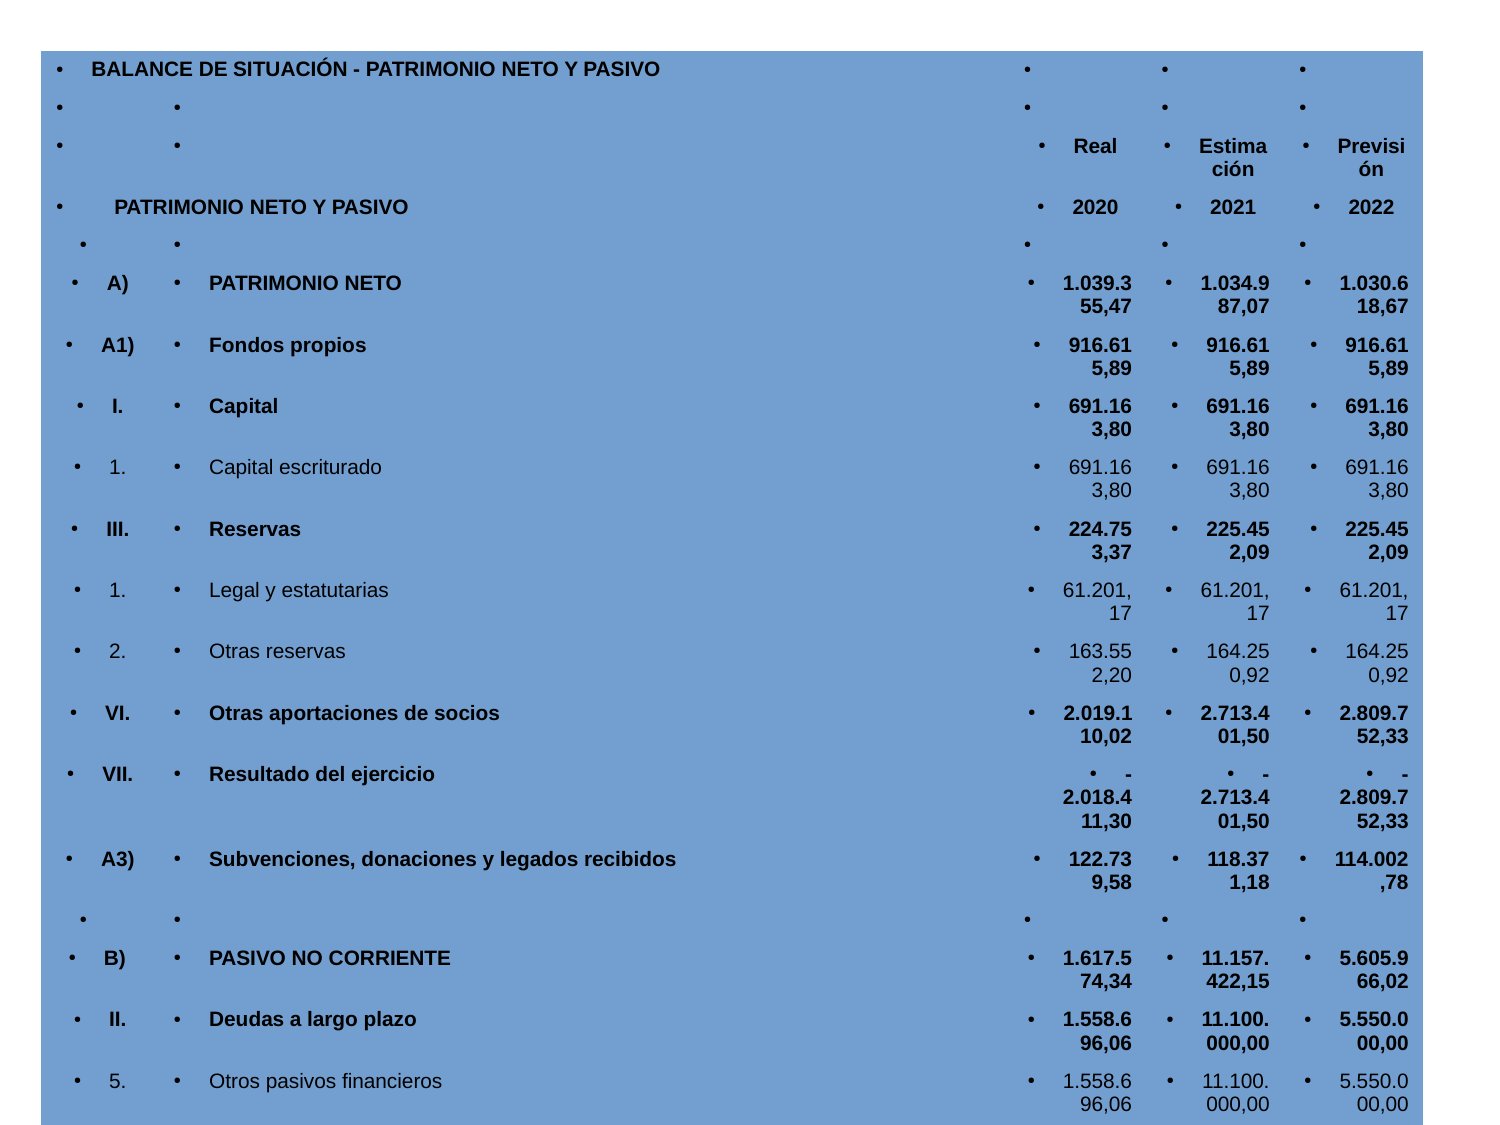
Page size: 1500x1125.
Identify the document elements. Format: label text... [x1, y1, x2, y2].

table_cell 163.552,20 [1009, 633, 1147, 694]
table_cell 225.452,09 [1147, 510, 1284, 571]
table_cell Otras aportaciones de socios [159, 694, 1009, 755]
table_cell [1009, 89, 1147, 127]
table_cell [41, 226, 159, 265]
table_cell Deudas a largo plazo [159, 1001, 1009, 1062]
table_cell 1.558.696,06 [1009, 1001, 1147, 1062]
table_cell 225.452,09 [1284, 510, 1423, 571]
table_cell Capital escriturado [159, 449, 1009, 510]
table_cell -2.809.752,33 [1284, 755, 1423, 840]
table_cell [1284, 226, 1423, 265]
table_cell 61.201,17 [1009, 571, 1147, 633]
table_cell [1147, 901, 1284, 939]
table_cell [41, 89, 159, 127]
table_cell [159, 89, 1009, 127]
table_cell Previsión [1284, 127, 1423, 188]
table_cell 2. [41, 633, 159, 694]
table_cell 2020 [1009, 188, 1147, 226]
table_cell [159, 901, 1009, 939]
table_cell 2021 [1147, 188, 1284, 226]
table_cell 5.550.000,00 [1284, 1001, 1423, 1062]
table_cell VI. [41, 694, 159, 755]
table_cell 5. [41, 1062, 159, 1124]
table_cell 916.615,89 [1284, 326, 1423, 387]
table_cell PASIVO NO CORRIENTE [159, 939, 1009, 1001]
table_cell 164.250,92 [1147, 633, 1284, 694]
table_cell A3) [41, 840, 159, 901]
table_cell 1.030.618,67 [1284, 265, 1423, 326]
table_cell B) [41, 939, 159, 1001]
table_cell 691.163,80 [1009, 387, 1147, 449]
table_cell 118.371,18 [1147, 840, 1284, 901]
table_cell 224.753,37 [1009, 510, 1147, 571]
table_cell PATRIMONIO NETO Y PASIVO [41, 188, 1009, 226]
table_cell 2.019.110,02 [1009, 694, 1147, 755]
table_cell [1009, 226, 1147, 265]
table_cell 1.039.355,47 [1009, 265, 1147, 326]
table_cell 691.163,80 [1284, 387, 1423, 449]
table_cell [1284, 89, 1423, 127]
table_cell [1147, 89, 1284, 127]
table_cell 691.163,80 [1009, 449, 1147, 510]
table_cell 122.739,58 [1009, 840, 1147, 901]
table_cell 114.002,78 [1284, 840, 1423, 901]
table_cell [41, 127, 159, 188]
table_cell 2022 [1284, 188, 1423, 226]
table_cell [159, 127, 1009, 188]
table_cell 691.163,80 [1147, 449, 1284, 510]
table_cell 1.617.574,34 [1009, 939, 1147, 1001]
table_cell 11.157.422,15 [1147, 939, 1284, 1001]
table_cell I. [41, 387, 159, 449]
table_cell Fondos propios [159, 326, 1009, 387]
table_cell [1009, 901, 1147, 939]
table_cell Real [1009, 127, 1147, 188]
table_header [1284, 51, 1423, 89]
table_cell [1147, 226, 1284, 265]
table_cell Legal y estatutarias [159, 571, 1009, 633]
table_header [1147, 51, 1284, 89]
table_cell 1. [41, 571, 159, 633]
table_cell -2.713.401,50 [1147, 755, 1284, 840]
table_cell 61.201,17 [1147, 571, 1284, 633]
table_cell 11.100.000,00 [1147, 1062, 1284, 1124]
table_cell 1. [41, 449, 159, 510]
table_cell 916.615,89 [1147, 326, 1284, 387]
table_cell II. [41, 1001, 159, 1062]
table_cell 11.100.000,00 [1147, 1001, 1284, 1062]
table_cell [1284, 901, 1423, 939]
table_cell Otras reservas [159, 633, 1009, 694]
table_cell Resultado del ejercicio [159, 755, 1009, 840]
table_cell PATRIMONIO NETO [159, 265, 1009, 326]
table_cell Reservas [159, 510, 1009, 571]
table_cell -2.018.411,30 [1009, 755, 1147, 840]
table_cell Otros pasivos financieros [159, 1062, 1009, 1124]
table_cell 916.615,89 [1009, 326, 1147, 387]
table_cell III. [41, 510, 159, 571]
table_cell [159, 226, 1009, 265]
table_cell Subvenciones, donaciones y legados recibidos [159, 840, 1009, 901]
table_cell 164.250,92 [1284, 633, 1423, 694]
table_cell 1.558.696,06 [1009, 1062, 1147, 1124]
table_cell 5.550.000,00 [1284, 1062, 1423, 1124]
table_header BALANCE DE SITUACIÓN - PATRIMONIO NETO Y PASIVO [41, 51, 1009, 89]
table_cell [41, 901, 159, 939]
table_cell 2.809.752,33 [1284, 694, 1423, 755]
table_cell VII. [41, 755, 159, 840]
table_cell A) [41, 265, 159, 326]
table_cell Estimación [1147, 127, 1284, 188]
table_cell Capital [159, 387, 1009, 449]
table_cell 2.713.401,50 [1147, 694, 1284, 755]
table_header [1009, 51, 1147, 89]
table_cell A1) [41, 326, 159, 387]
table_cell 691.163,80 [1147, 387, 1284, 449]
table_cell 1.034.987,07 [1147, 265, 1284, 326]
table_cell 61.201,17 [1284, 571, 1423, 633]
table_cell 691.163,80 [1284, 449, 1423, 510]
table_cell 5.605.966,02 [1284, 939, 1423, 1001]
